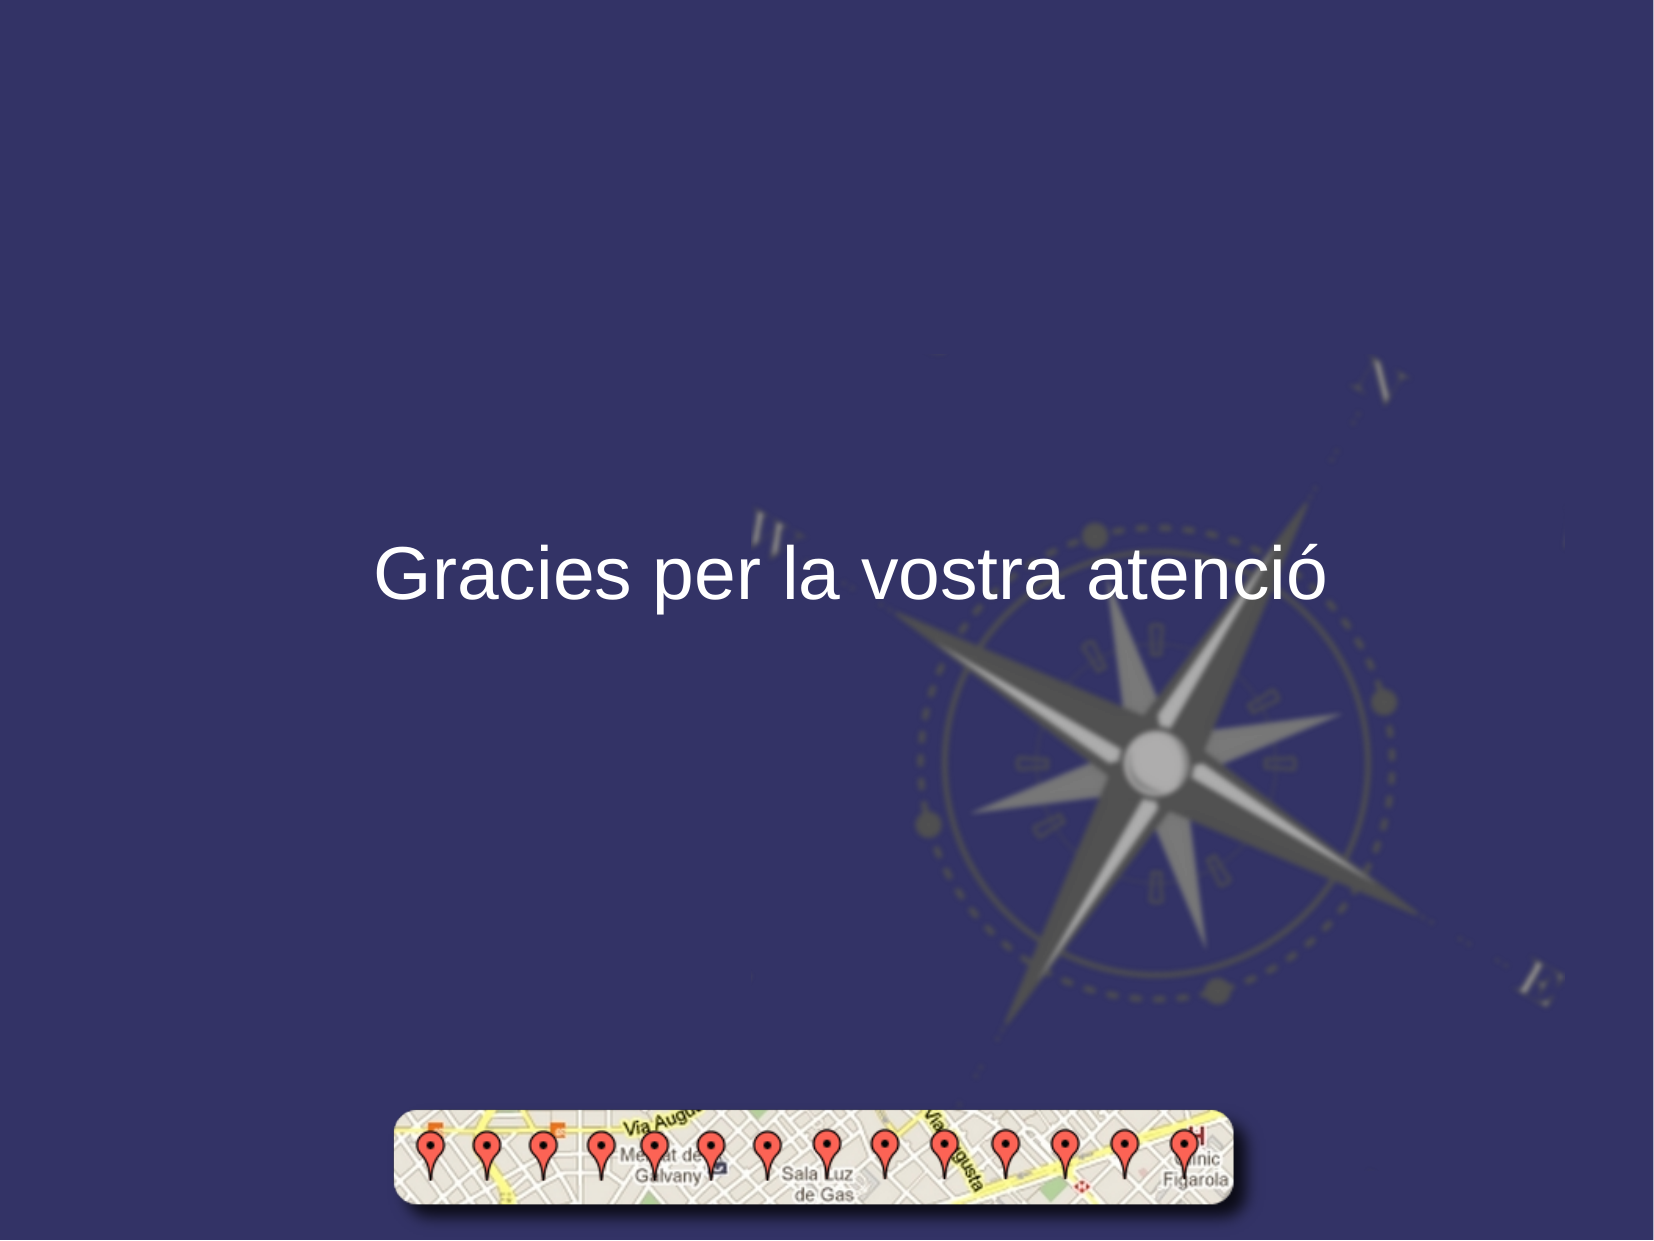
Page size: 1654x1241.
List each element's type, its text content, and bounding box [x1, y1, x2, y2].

picture [383, 354, 1565, 1241]
text_box Gracies per la vostra atenció [373, 531, 1329, 616]
